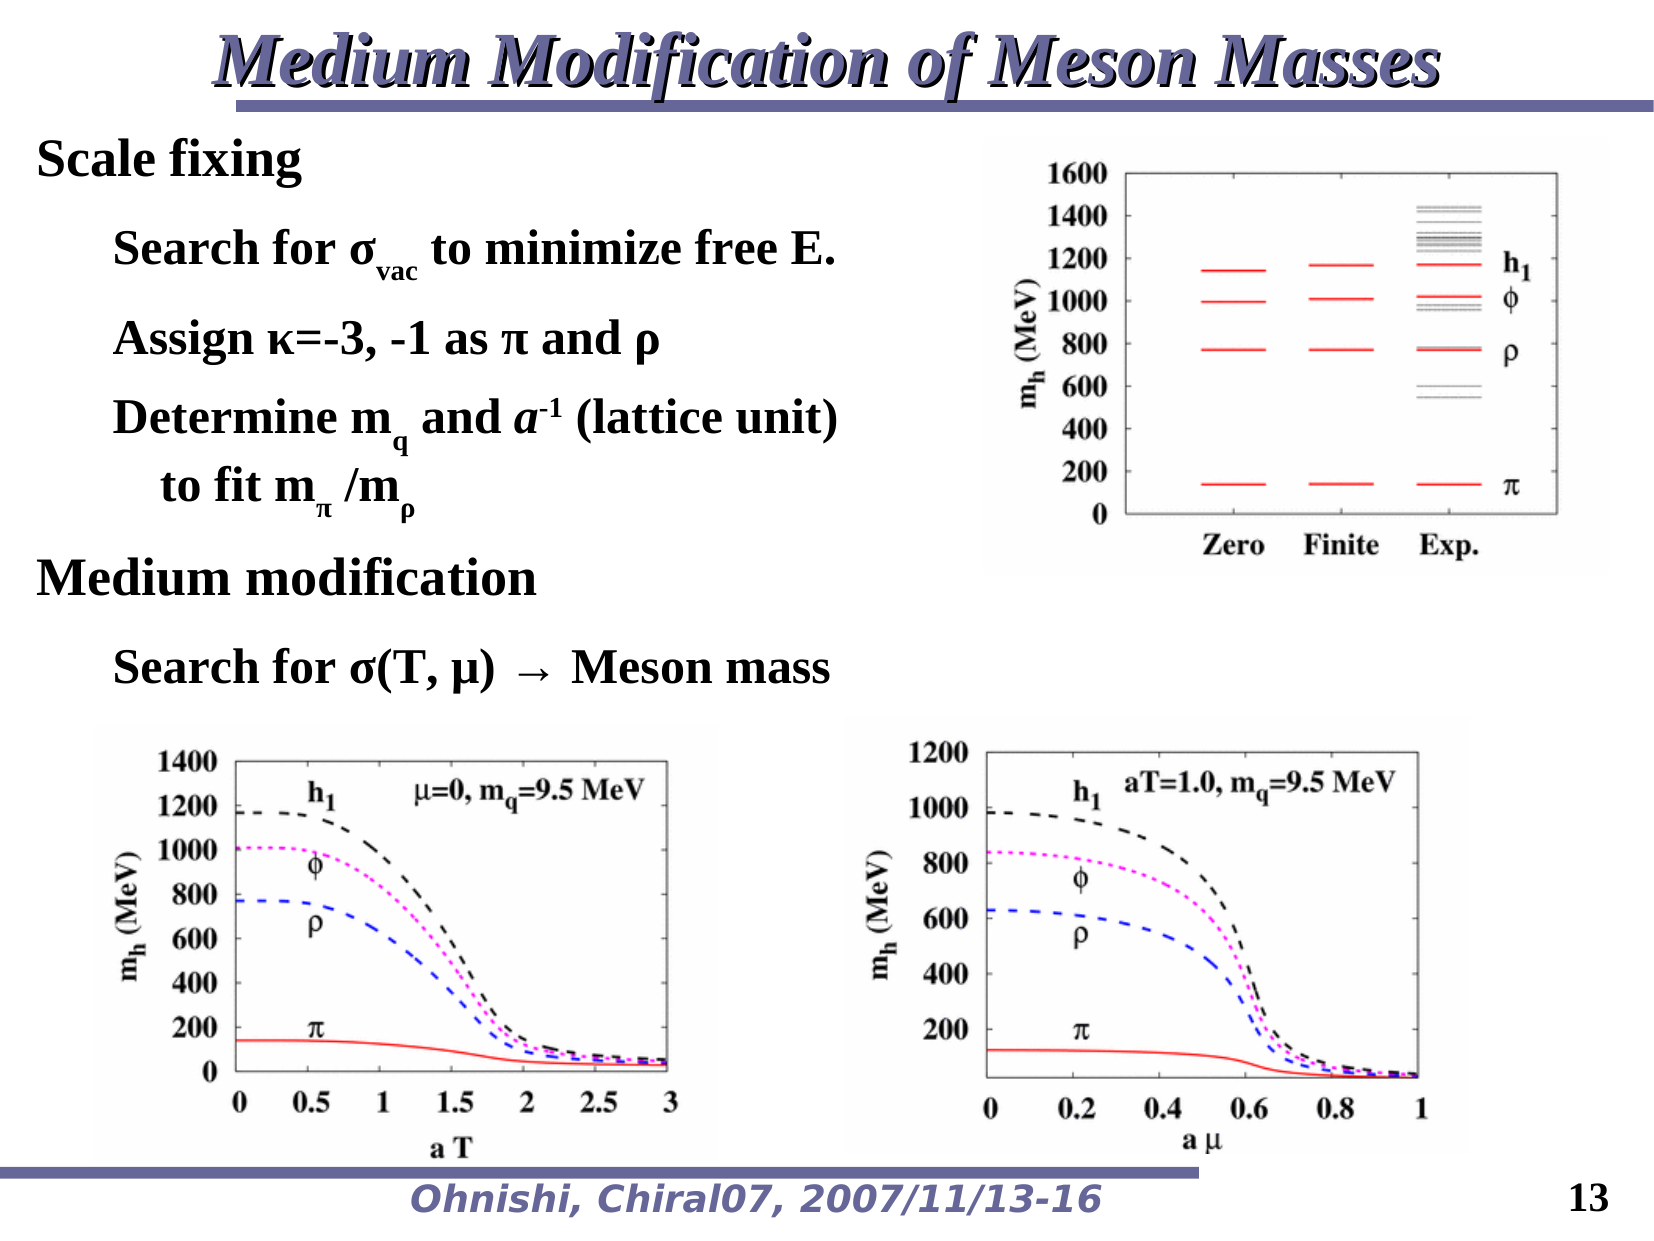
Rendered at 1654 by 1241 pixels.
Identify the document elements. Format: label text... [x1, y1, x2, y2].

title Medium Modification of Meson Masses [0, 0, 1654, 119]
list Scale fixing Search for σvac to minimize free E. Assign κ=-3, -1 as π and ρ Determine mq and a-1 (lattice unit) to fit mπ /mρ Medium modification Search for σ(T, μ) → Meson mass [18, 127, 1618, 1099]
picture [844, 716, 1470, 1155]
picture [93, 725, 719, 1163]
picture [983, 137, 1609, 575]
